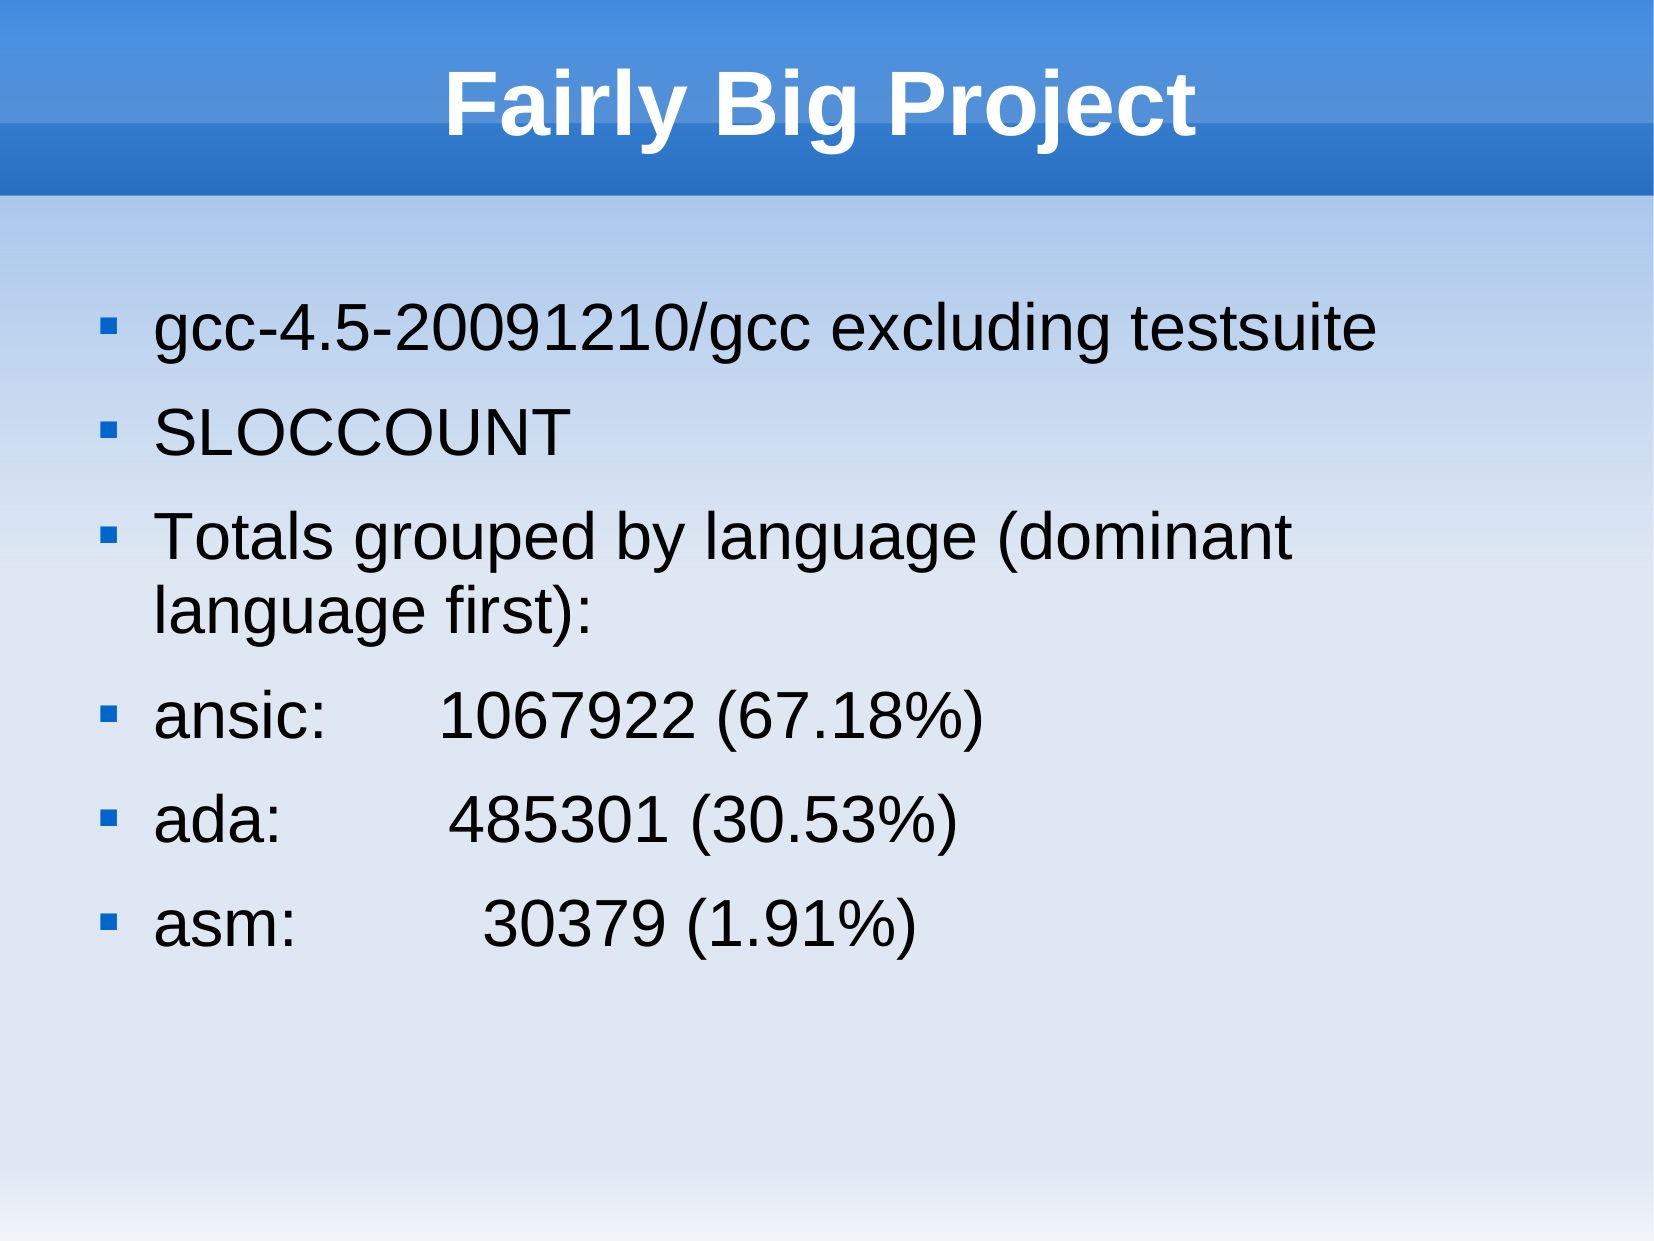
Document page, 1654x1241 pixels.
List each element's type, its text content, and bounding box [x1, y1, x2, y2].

picture [0, 0, 1654, 1241]
title Fairly Big Project [76, 7, 1565, 200]
list gcc-4.5-20091210/gcc excluding testsuite SLOCCOUNT Totals grouped by language (dominant language first): ansic: 1067922 (67.18%) ada: 485301 (30.53%) asm: 30379 (1.91%) [82, 290, 1571, 1094]
